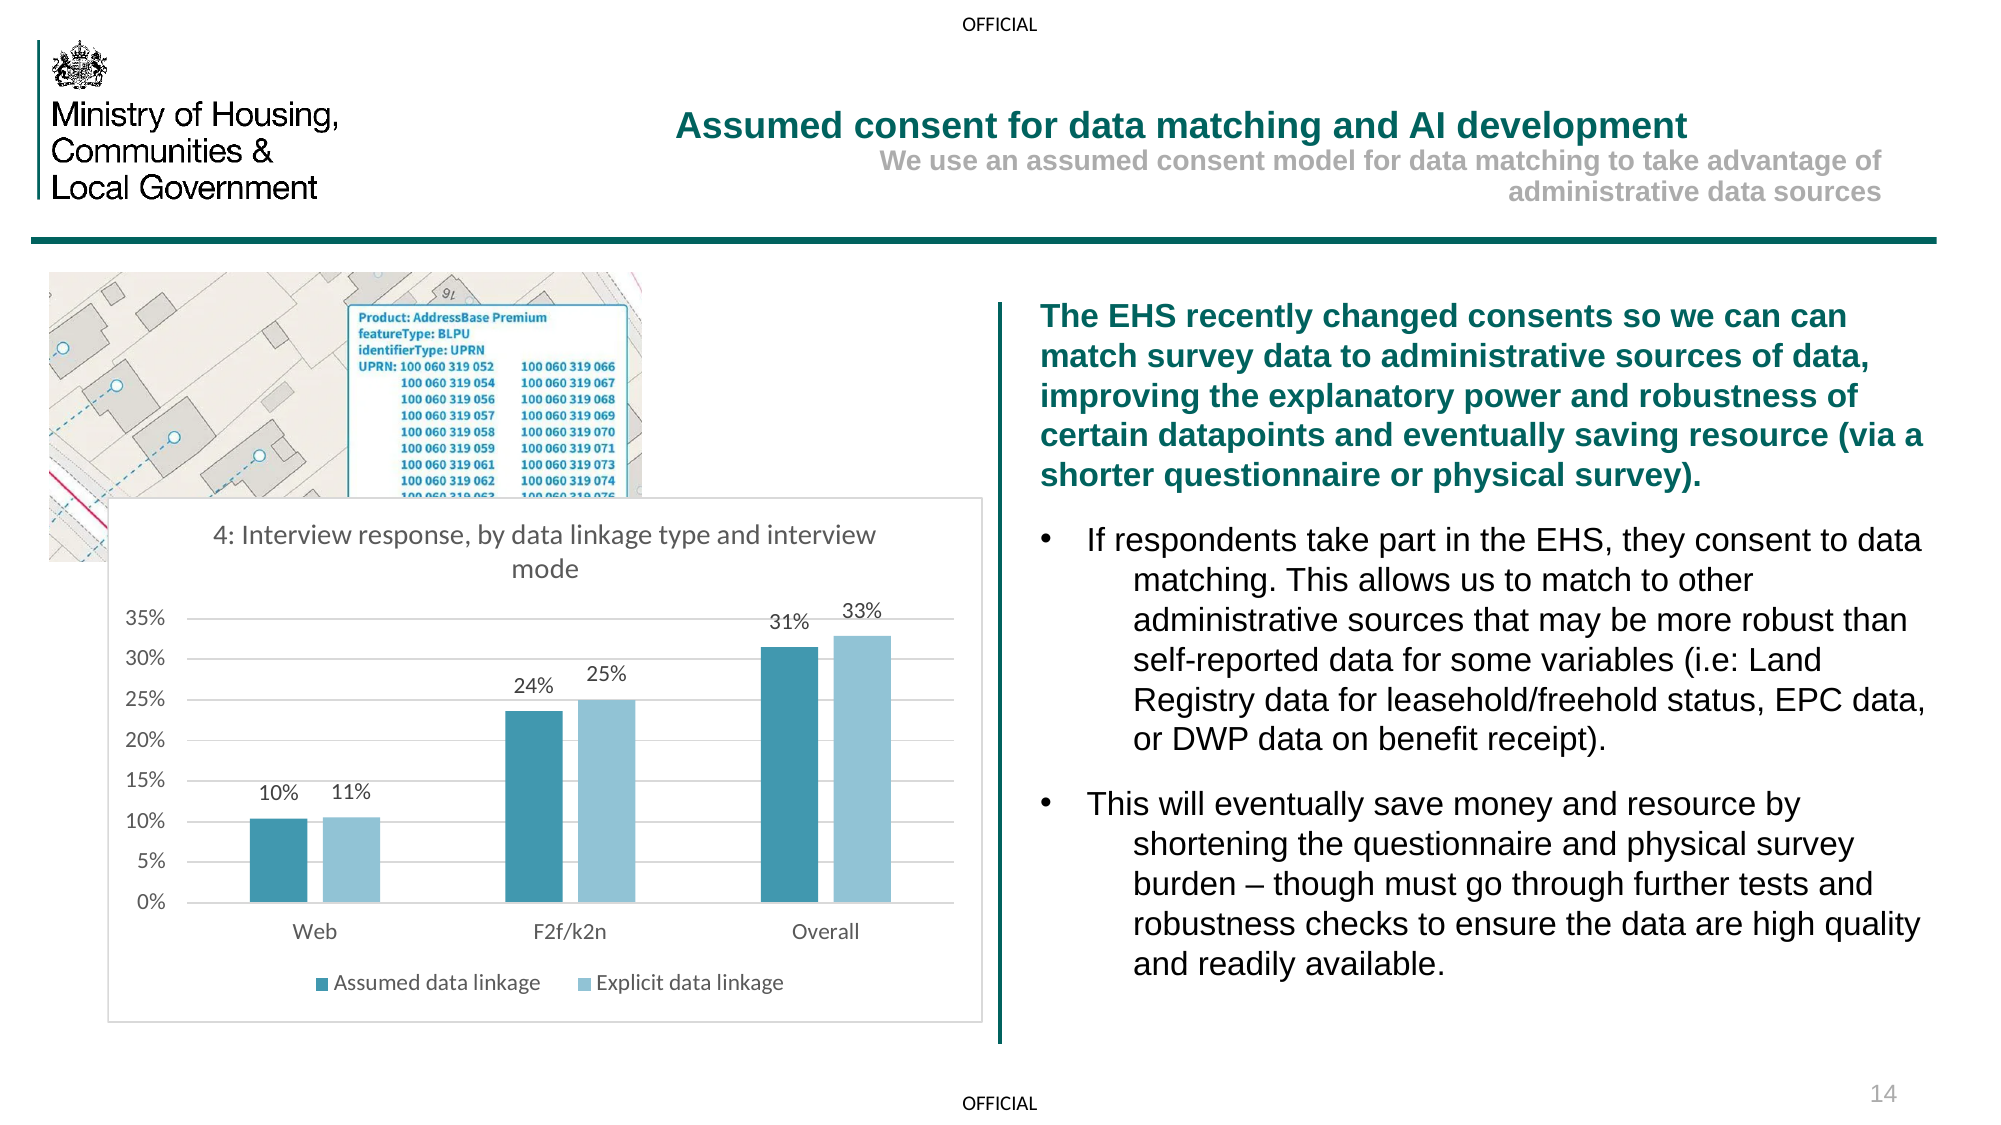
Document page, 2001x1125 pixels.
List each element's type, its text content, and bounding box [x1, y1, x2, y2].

text_box [1869, 1077, 1963, 1108]
list We use an assumed consent model for data matching to take advantage of administrative data sources [879, 147, 1924, 208]
title Assumed consent for data matching and AI development [675, 105, 1924, 147]
picture [49, 272, 983, 1023]
list The EHS recently changed consents so we can can match survey data to administrative sources of data, improving the explanatory power and robustness of certain datapoints and eventually saving resource (via a shorter questionnaire or physical survey). If respondents take part in the EHS, they consent to data matching. This allows us to match to other administrative sources that may be more robust than self-reported data for some variables (i.e: Land Registry data for leasehold/freehold status, EPC data, or DWP data on benefit receipt). This will eventually save money and resource by shortening the questionnaire and physical survey burden – though must go through further tests and robustness checks to ensure the data are high quality and readily available. [1040, 294, 1951, 991]
